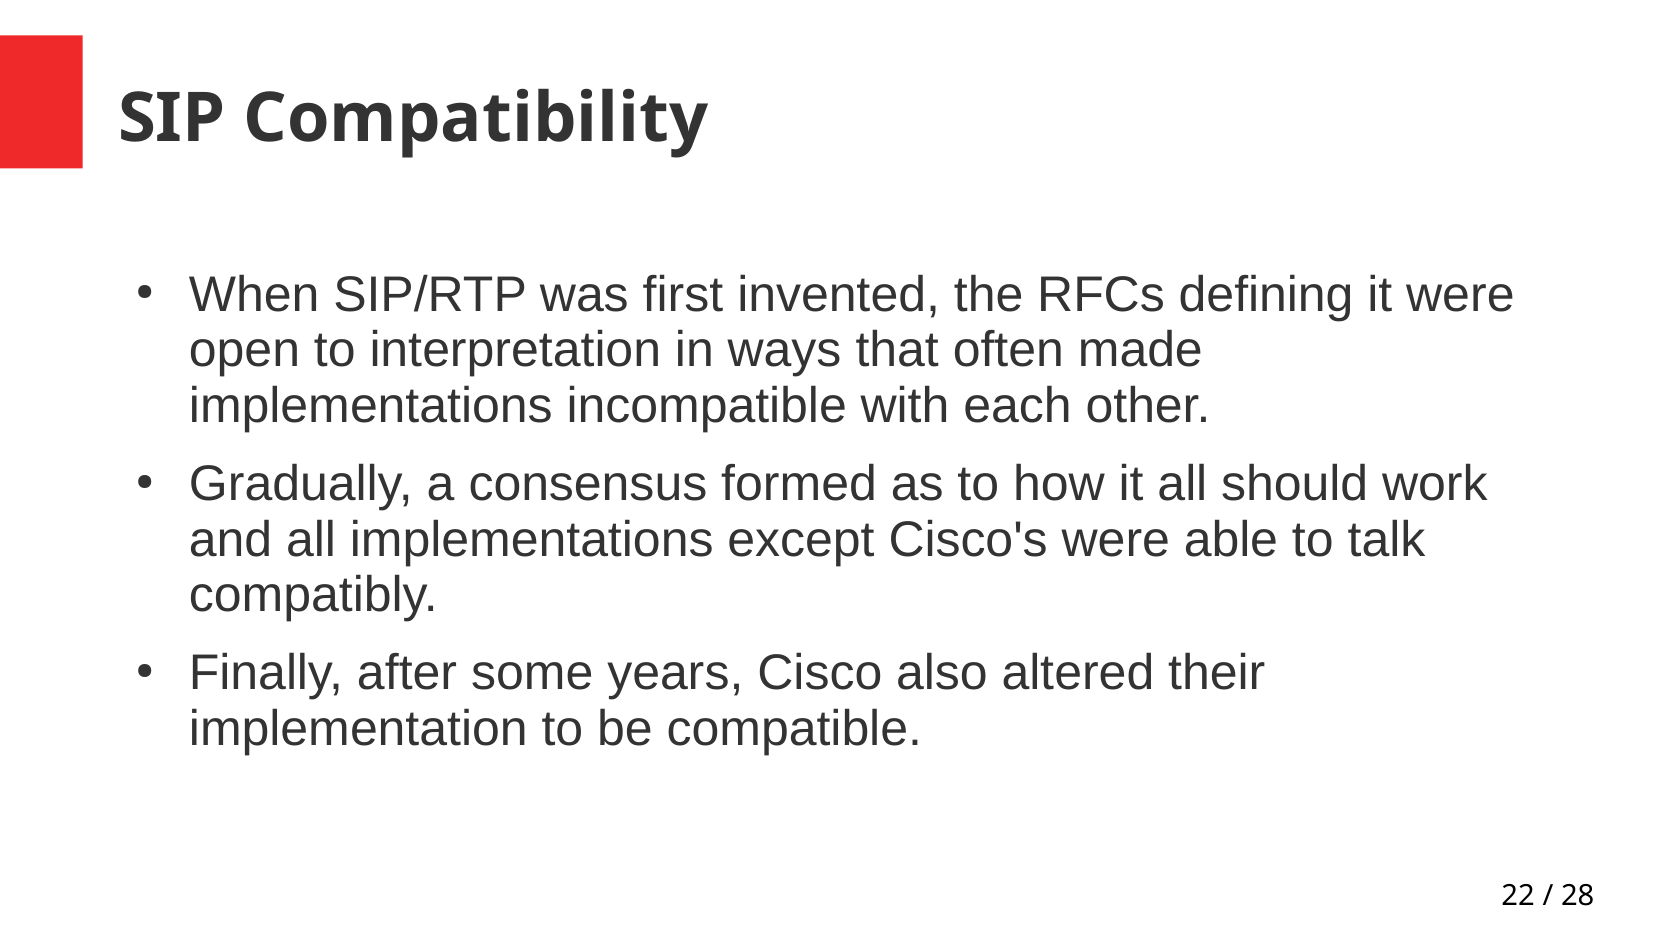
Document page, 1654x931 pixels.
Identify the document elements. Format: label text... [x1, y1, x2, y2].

title SIP Compatibility [118, 37, 1571, 193]
list When SIP/RTP was first invented, the RFCs defining it were open to interpretation in ways that often made implementations incompatible with each other. Gradually, a consensus formed as to how it all should work and all implementations except Cisco's were able to talk compatibly. Finally, after some years, Cisco also altered their implementation to be compatible. [118, 265, 1536, 806]
